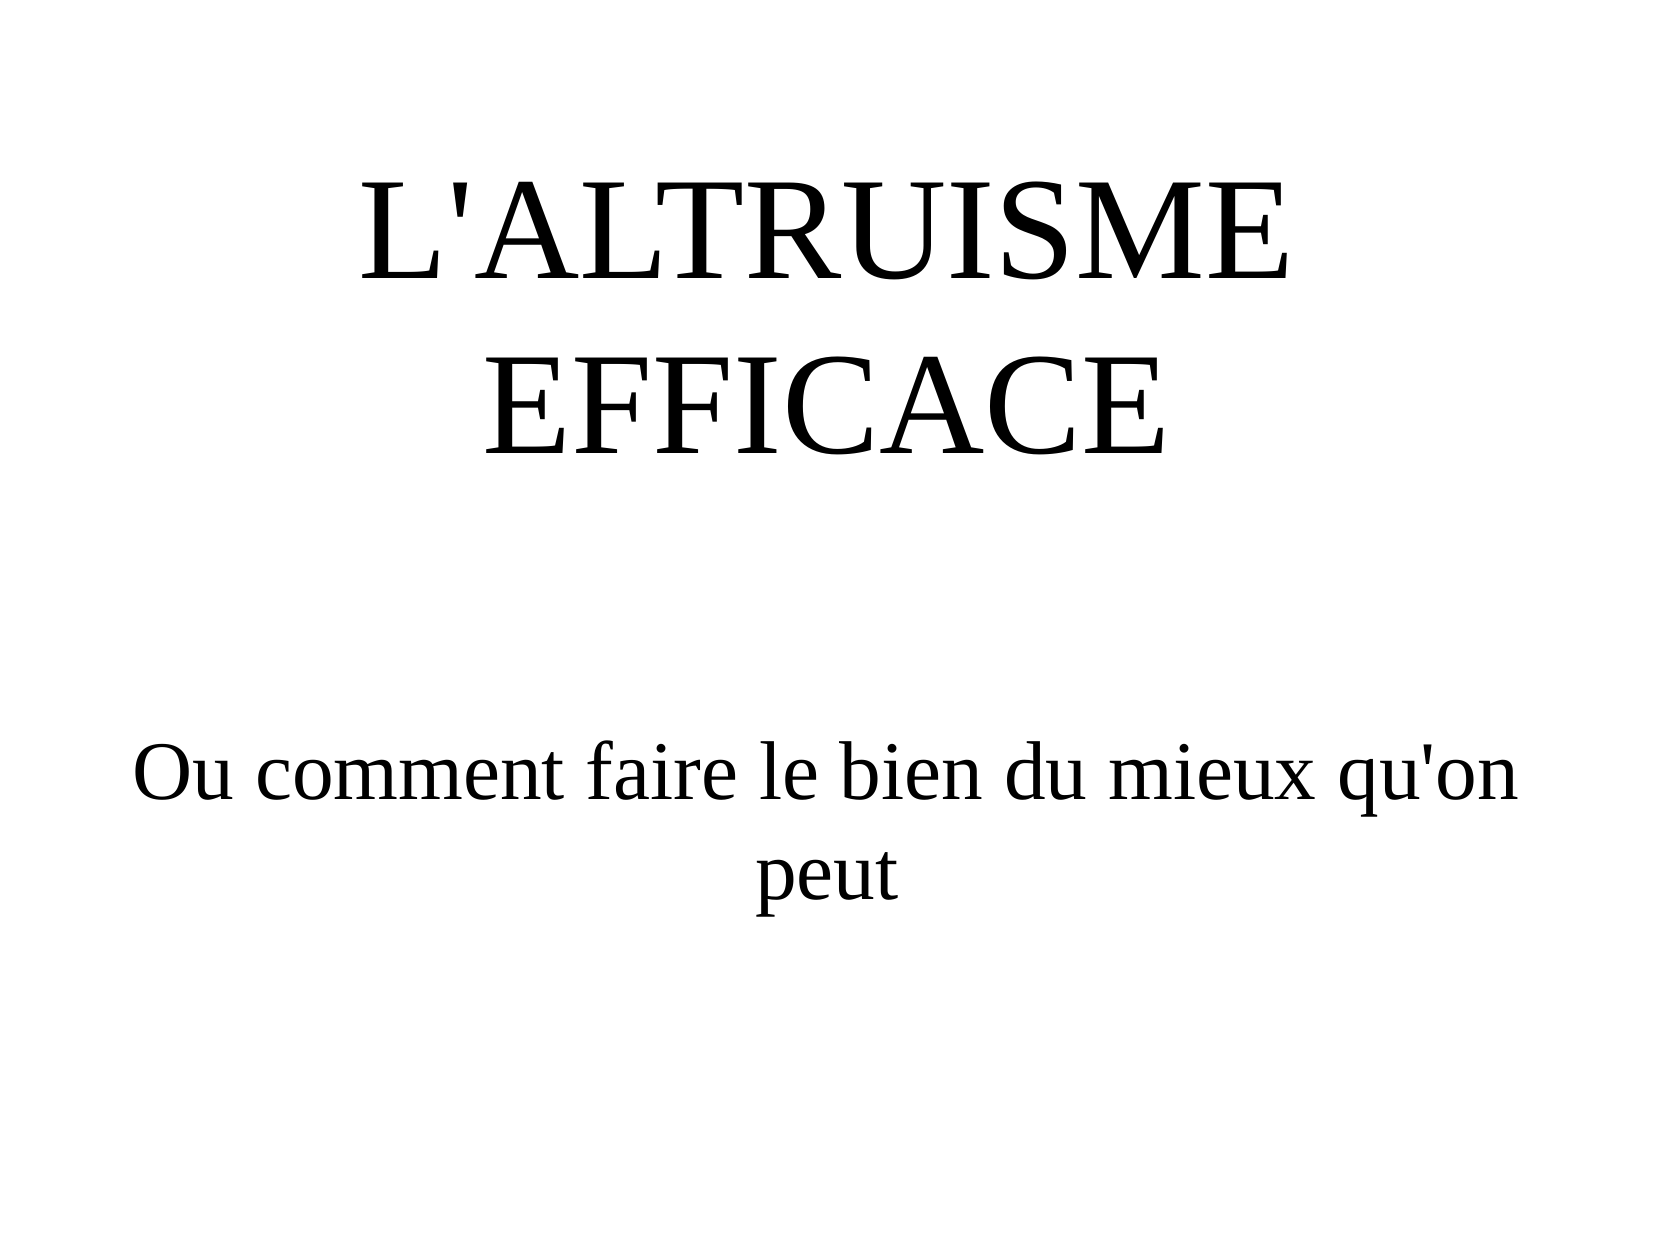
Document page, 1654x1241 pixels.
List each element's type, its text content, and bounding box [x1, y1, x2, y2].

subtitle L'ALTRUISME EFFICACE Ou comment faire le bien du mieux qu'on peut [82, 49, 1571, 1109]
